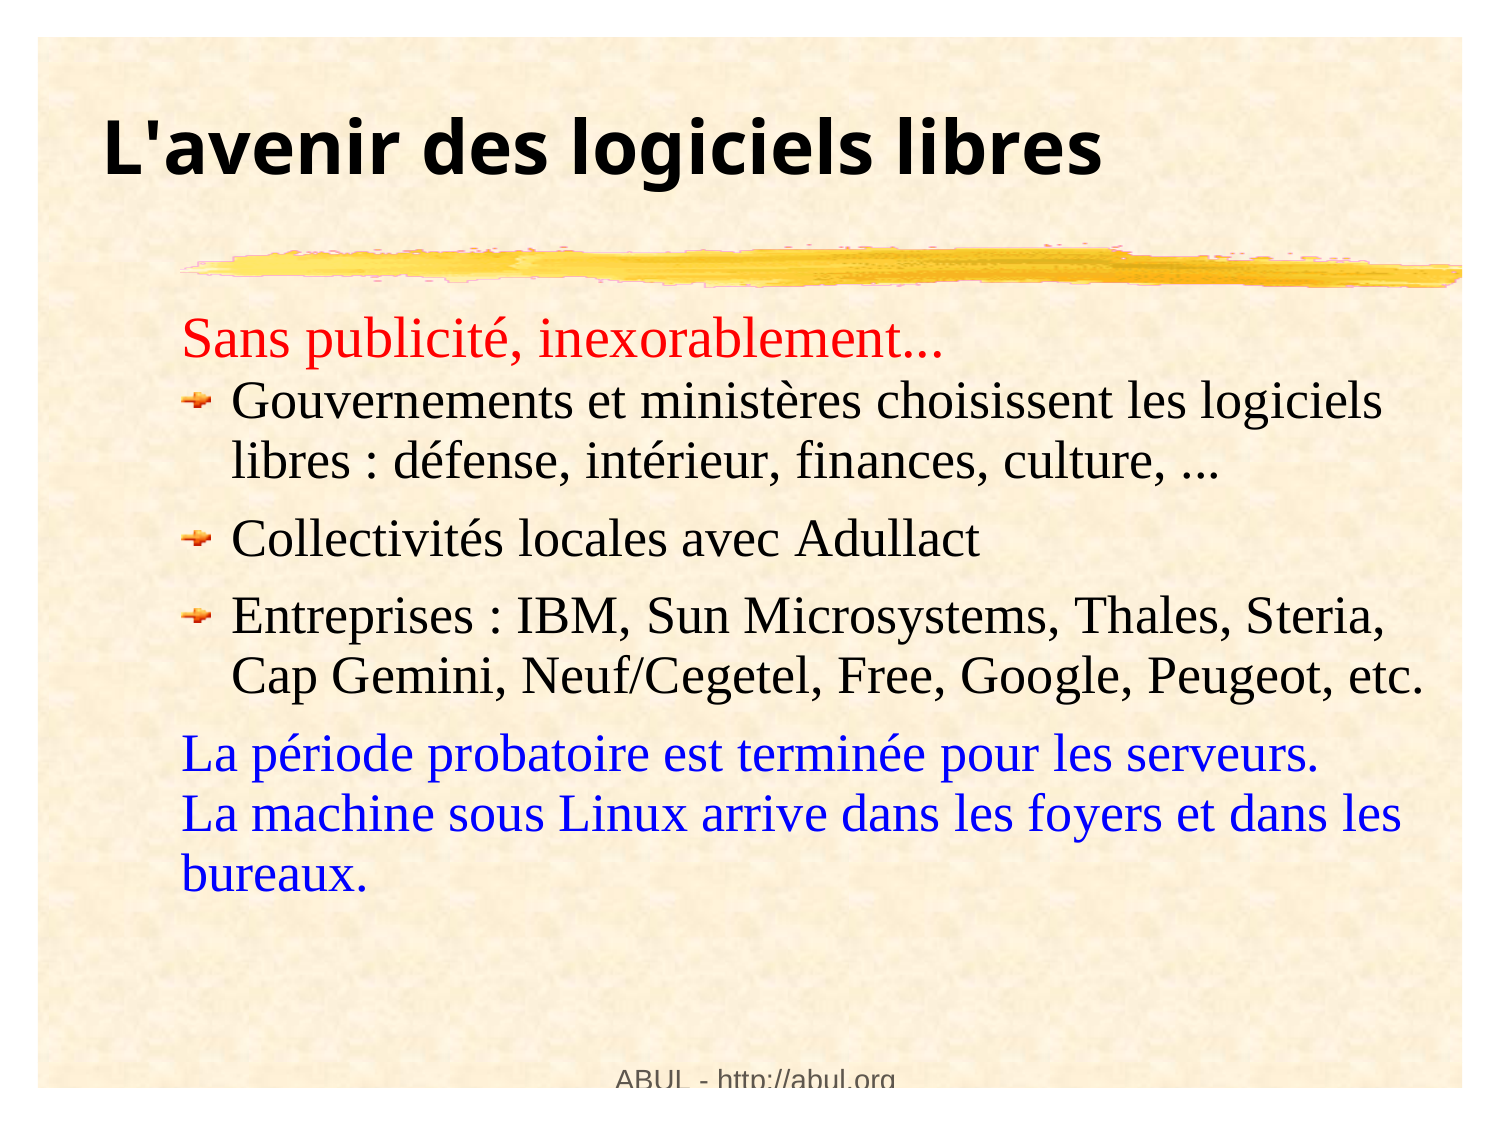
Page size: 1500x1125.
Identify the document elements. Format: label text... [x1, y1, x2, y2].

picture [639, 1081, 649, 1088]
picture [37, 37, 1463, 1088]
picture [858, 1076, 866, 1088]
picture [754, 1076, 761, 1088]
picture [794, 1082, 801, 1088]
text_box Sans publicité, inexorablement... Gouvernements et ministères choisissent les logiciels libres : défense, intérieur, finances, culture, ... Collectivités locales avec Adullact Entreprises : IBM, Sun Microsystems, Thales, Steria, Cap Gemini, Neuf/Cegetel, Free, Google, Peugeot, etc. La période probatoire est terminée pour les serveurs. La machine sous Linux arrive dans les foyers et dans les bureaux. [181, 305, 1463, 1006]
picture [722, 1076, 729, 1088]
picture [738, 1076, 743, 1088]
picture [620, 1073, 627, 1082]
picture [811, 1076, 818, 1088]
picture [618, 1084, 630, 1088]
title L'avenir des logiciels libres [101, 39, 1312, 253]
picture [639, 1072, 648, 1078]
picture [883, 1076, 891, 1088]
